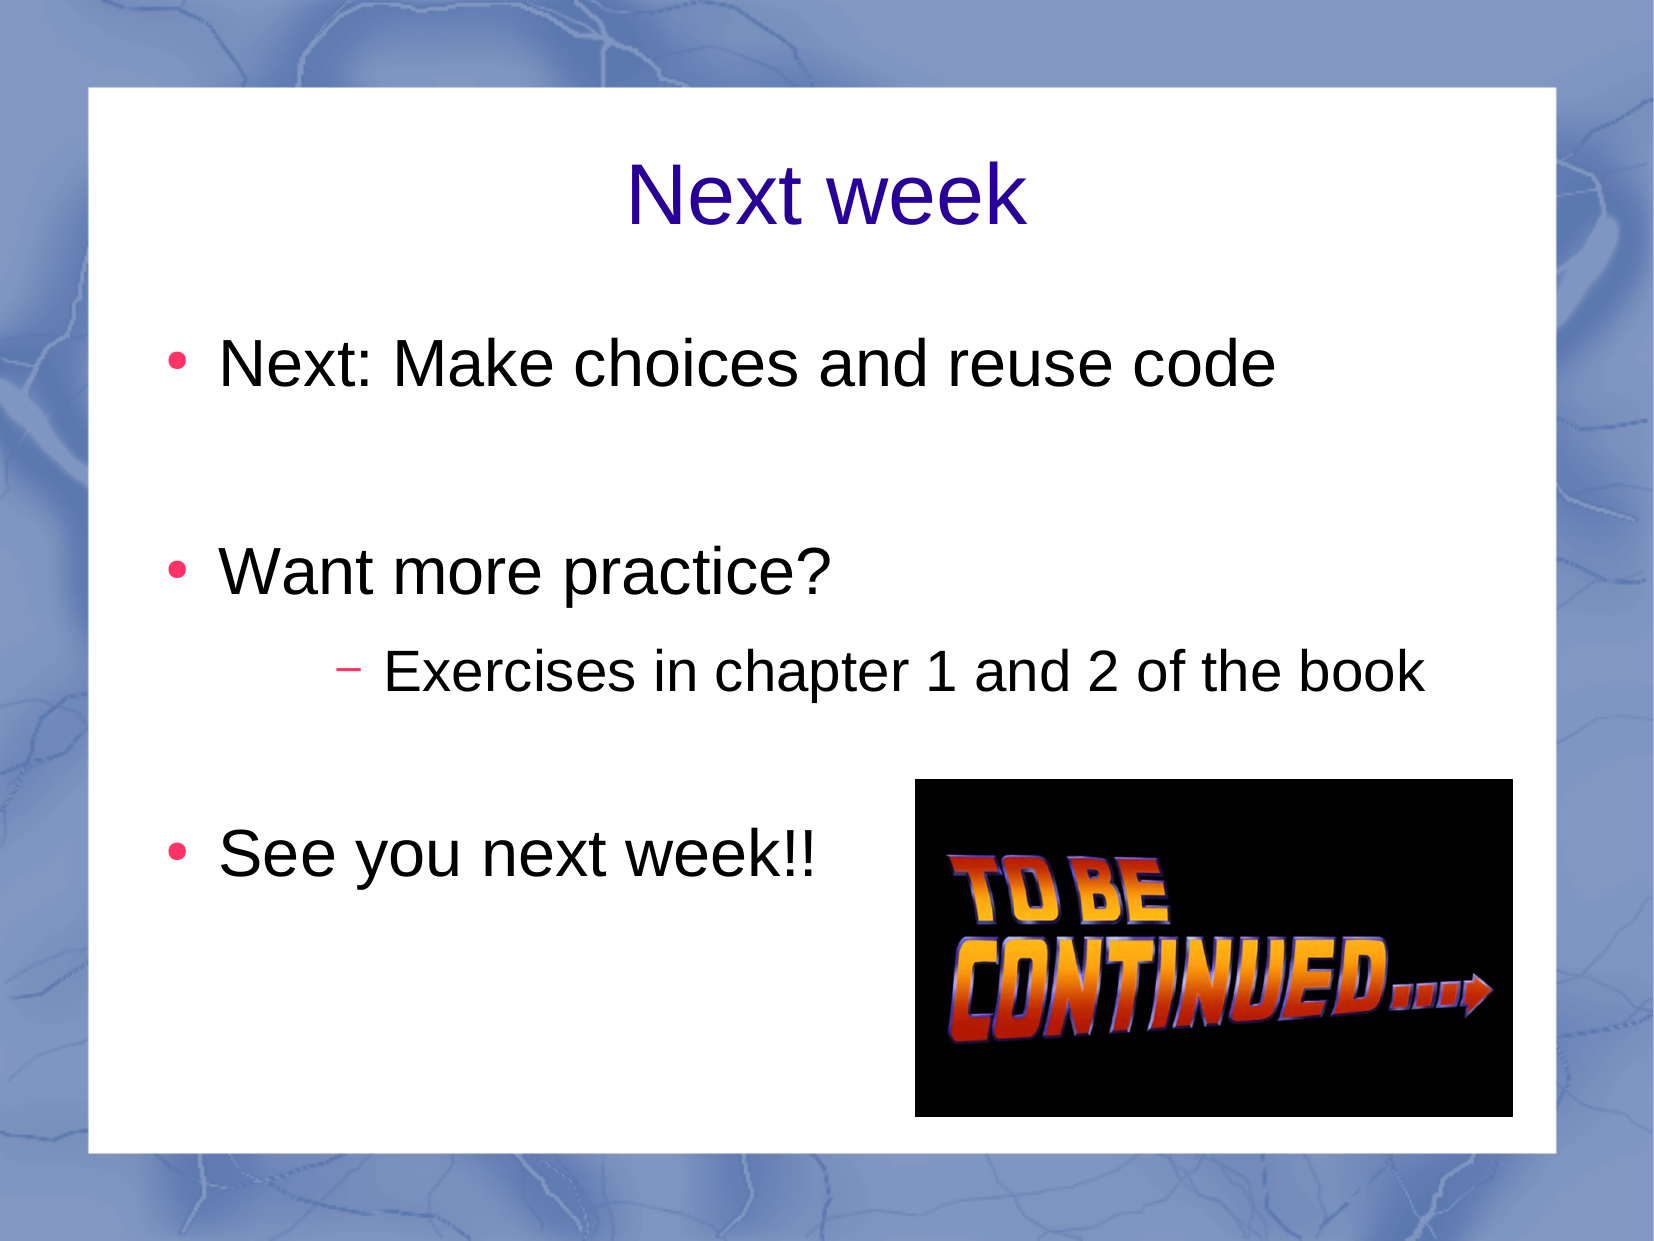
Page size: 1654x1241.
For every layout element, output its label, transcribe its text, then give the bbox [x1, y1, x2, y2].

list Next: Make choices and reuse code Want more practice? Exercises in chapter 1 and 2 of the book See you next week!! [147, 325, 1506, 1045]
title Next week [118, 90, 1536, 298]
picture [0, 0, 1654, 1241]
